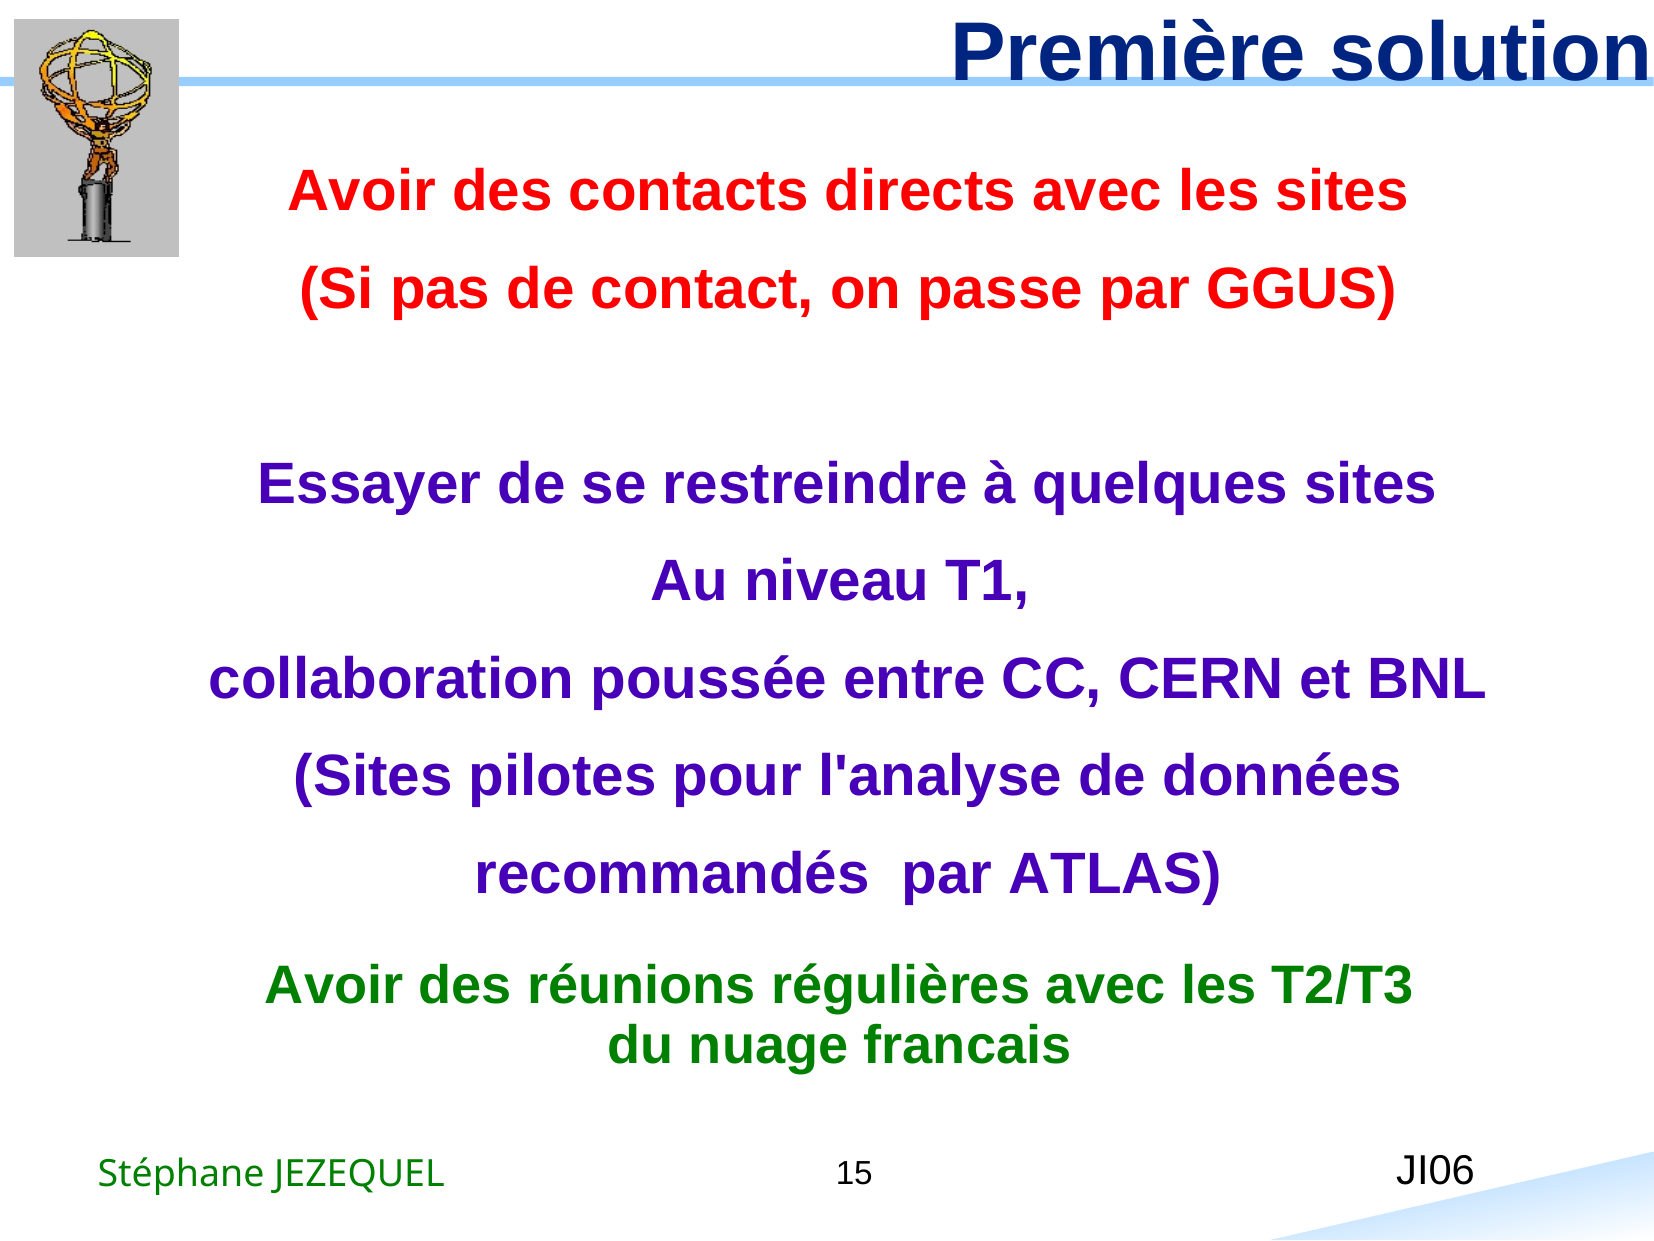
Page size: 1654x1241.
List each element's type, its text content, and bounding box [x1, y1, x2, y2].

text_box Avoir des réunions régulières avec les T2/T3 du nuage francais [264, 954, 1416, 1079]
title Première solution [85, 0, 1654, 104]
picture [14, 19, 179, 257]
text_box Avoir des contacts directs avec les sites (Si pas de contact, on passe par GGUS) Essayer de se restreindre à quelques sites Au niveau T1, collaboration poussée entre CC, CERN et BNL (Sites pilotes pour l'analyse de données recommandés par ATLAS) [208, 125, 1489, 891]
